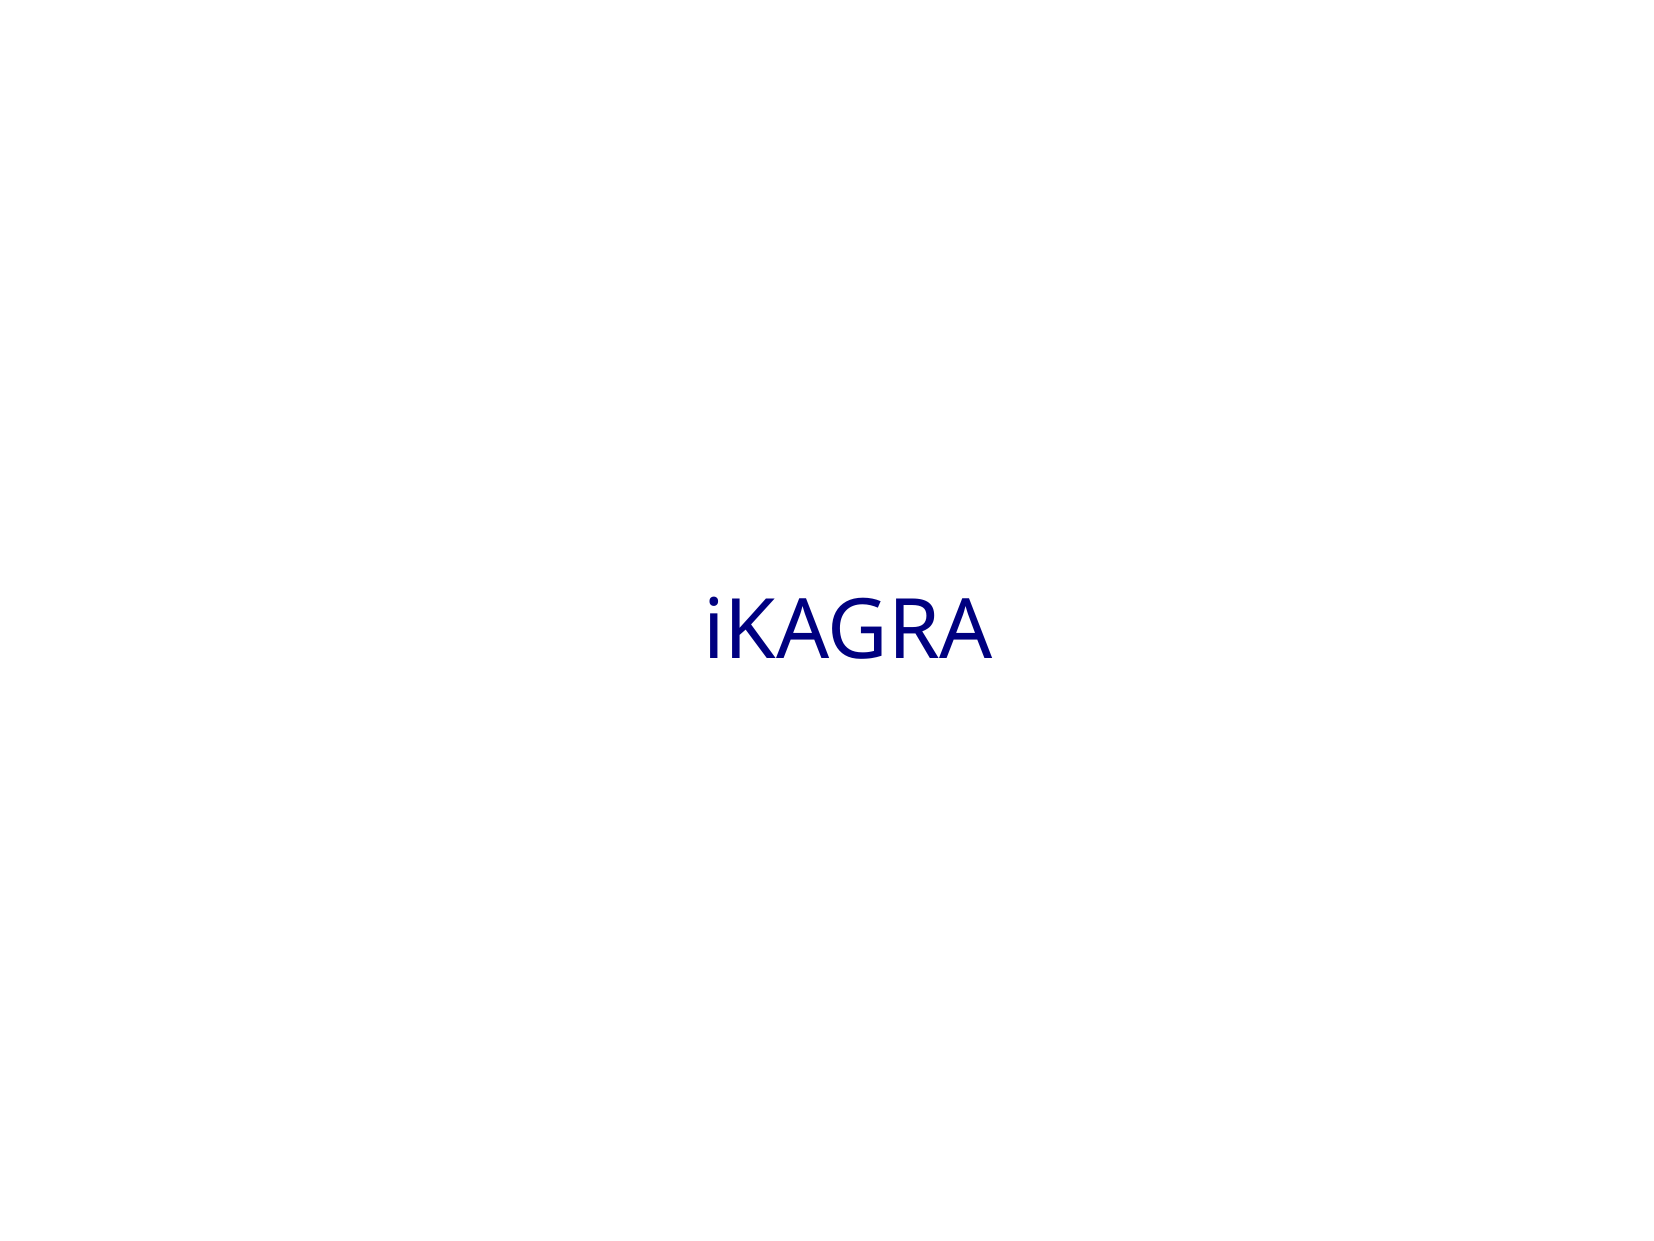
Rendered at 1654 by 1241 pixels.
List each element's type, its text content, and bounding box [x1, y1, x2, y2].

text_box iKAGRA [688, 562, 1009, 678]
